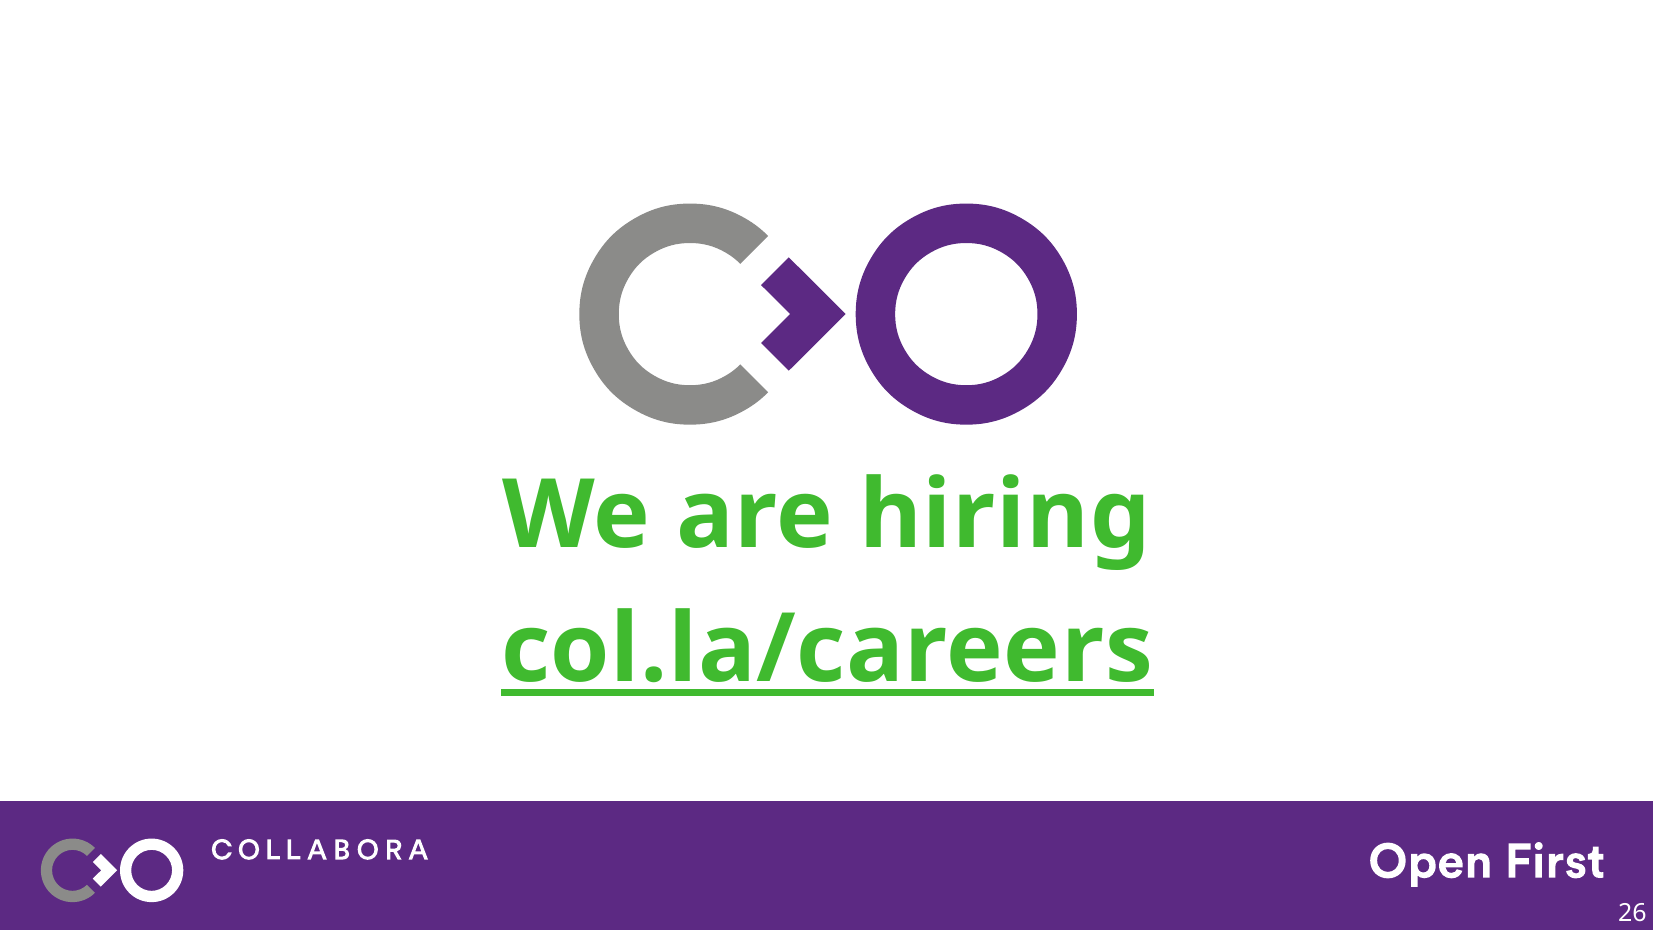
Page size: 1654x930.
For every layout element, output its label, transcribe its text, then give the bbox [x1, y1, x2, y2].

text_box [855, 203, 1077, 425]
text_box [579, 203, 769, 425]
title We are hiring col.la/careers [41, 471, 1614, 717]
text_box [761, 257, 846, 371]
